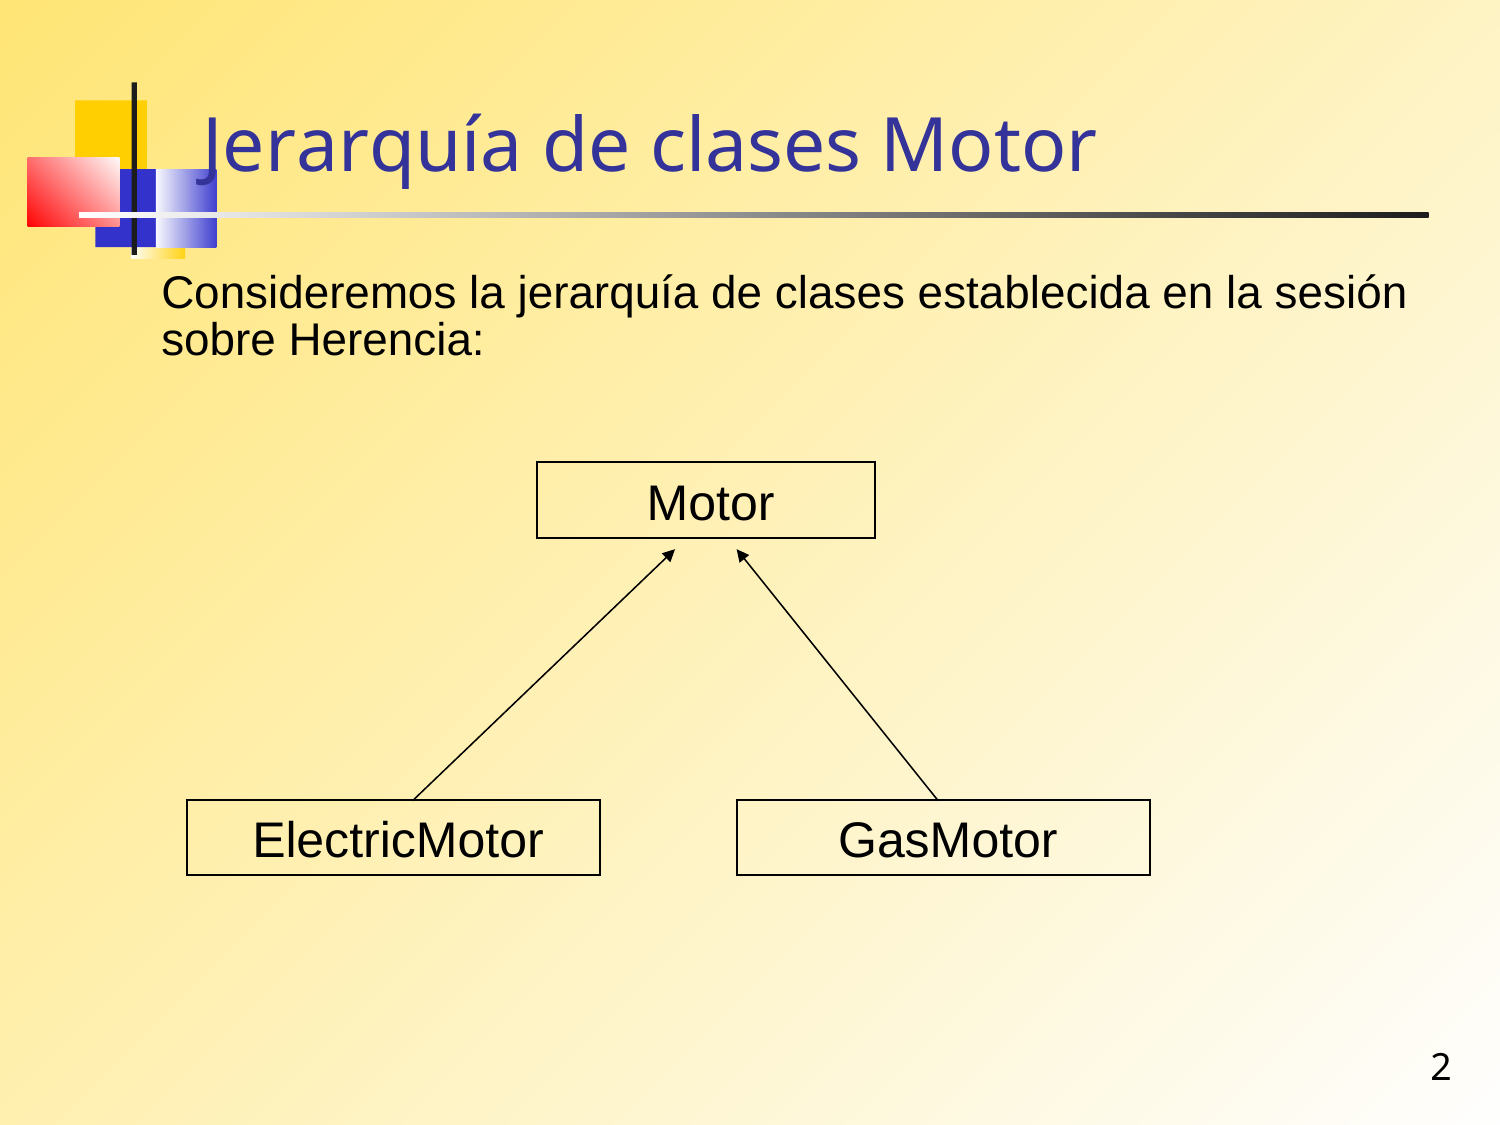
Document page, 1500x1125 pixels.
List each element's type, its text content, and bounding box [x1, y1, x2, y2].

list Consideremos la jerarquía de clases establecida en la sesión sobre Herencia: [137, 262, 1463, 976]
title Jerarquía de clases Motor [187, 37, 1466, 201]
